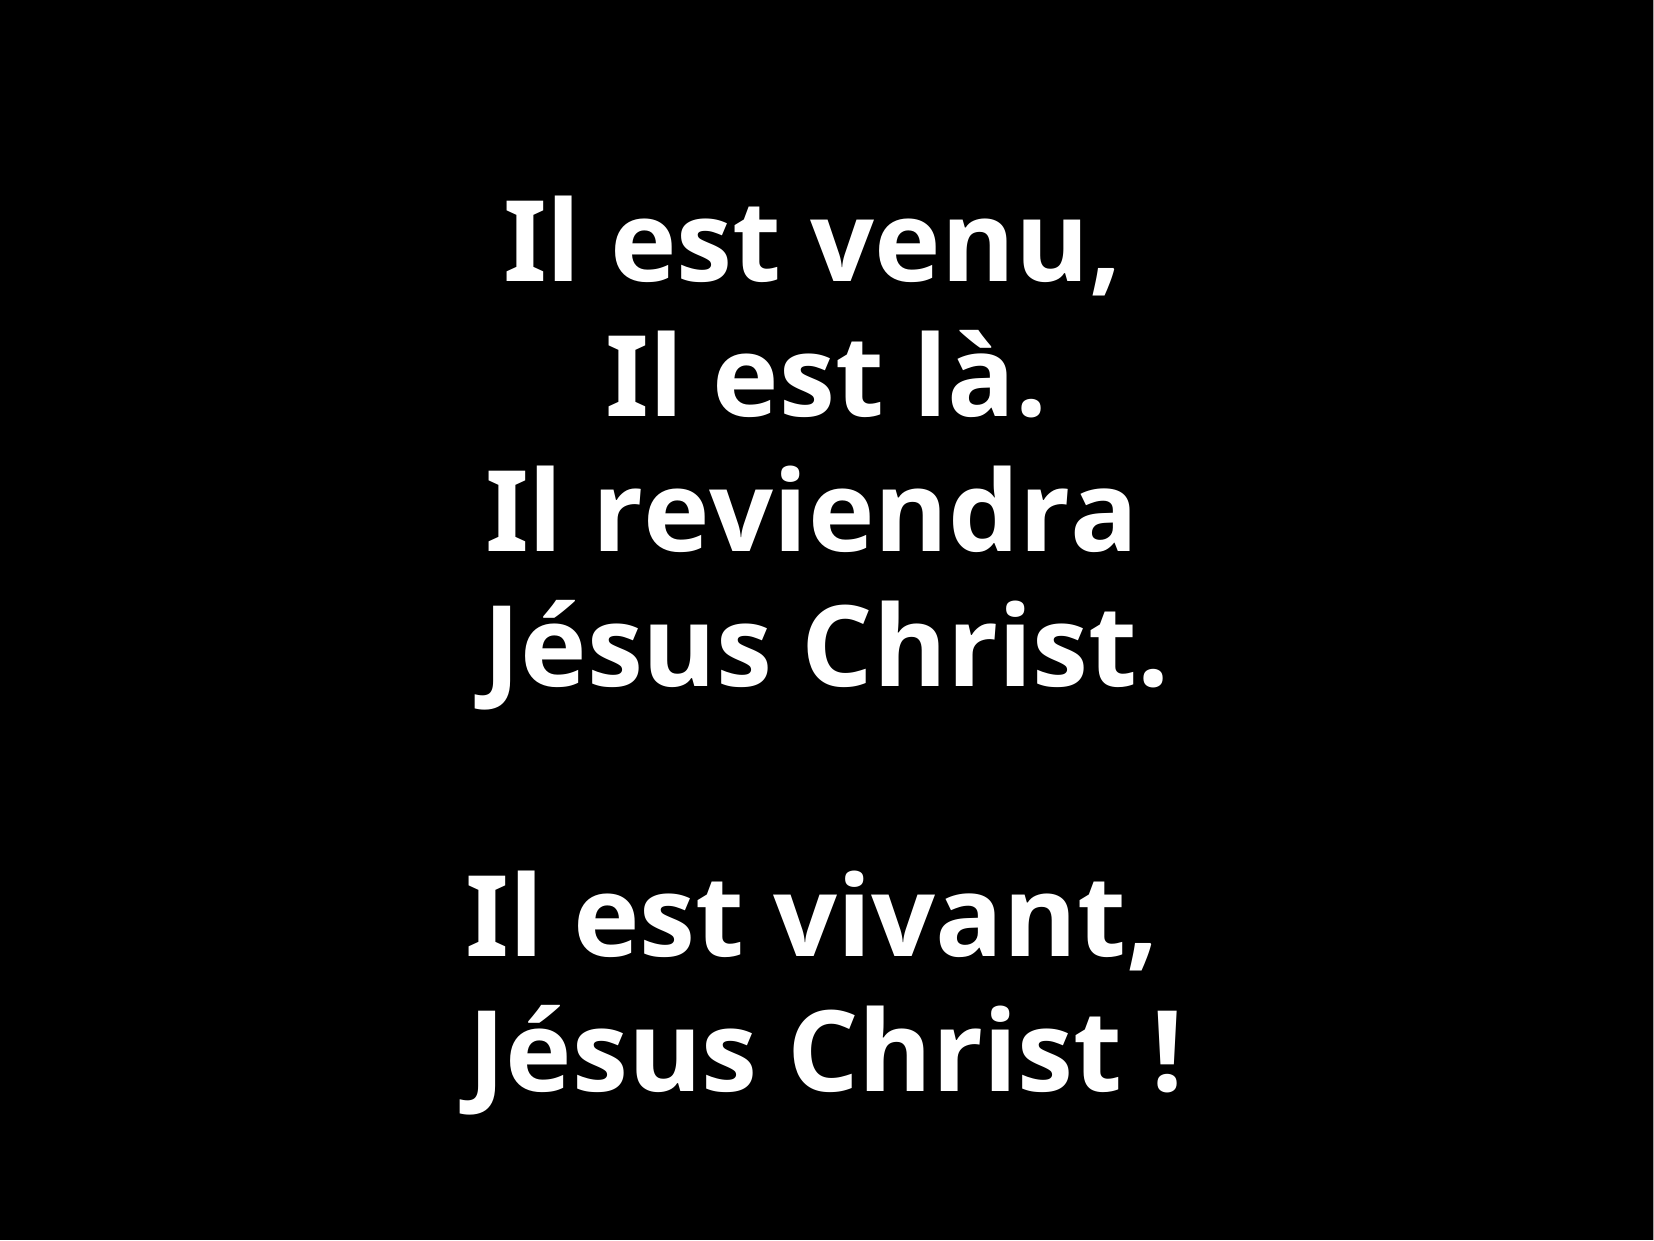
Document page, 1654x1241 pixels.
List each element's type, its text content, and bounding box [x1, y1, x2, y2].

title Il est venu, Il est là. Il reviendra Jésus Christ. Il est vivant, Jésus Christ ! [45, 73, 1609, 1211]
